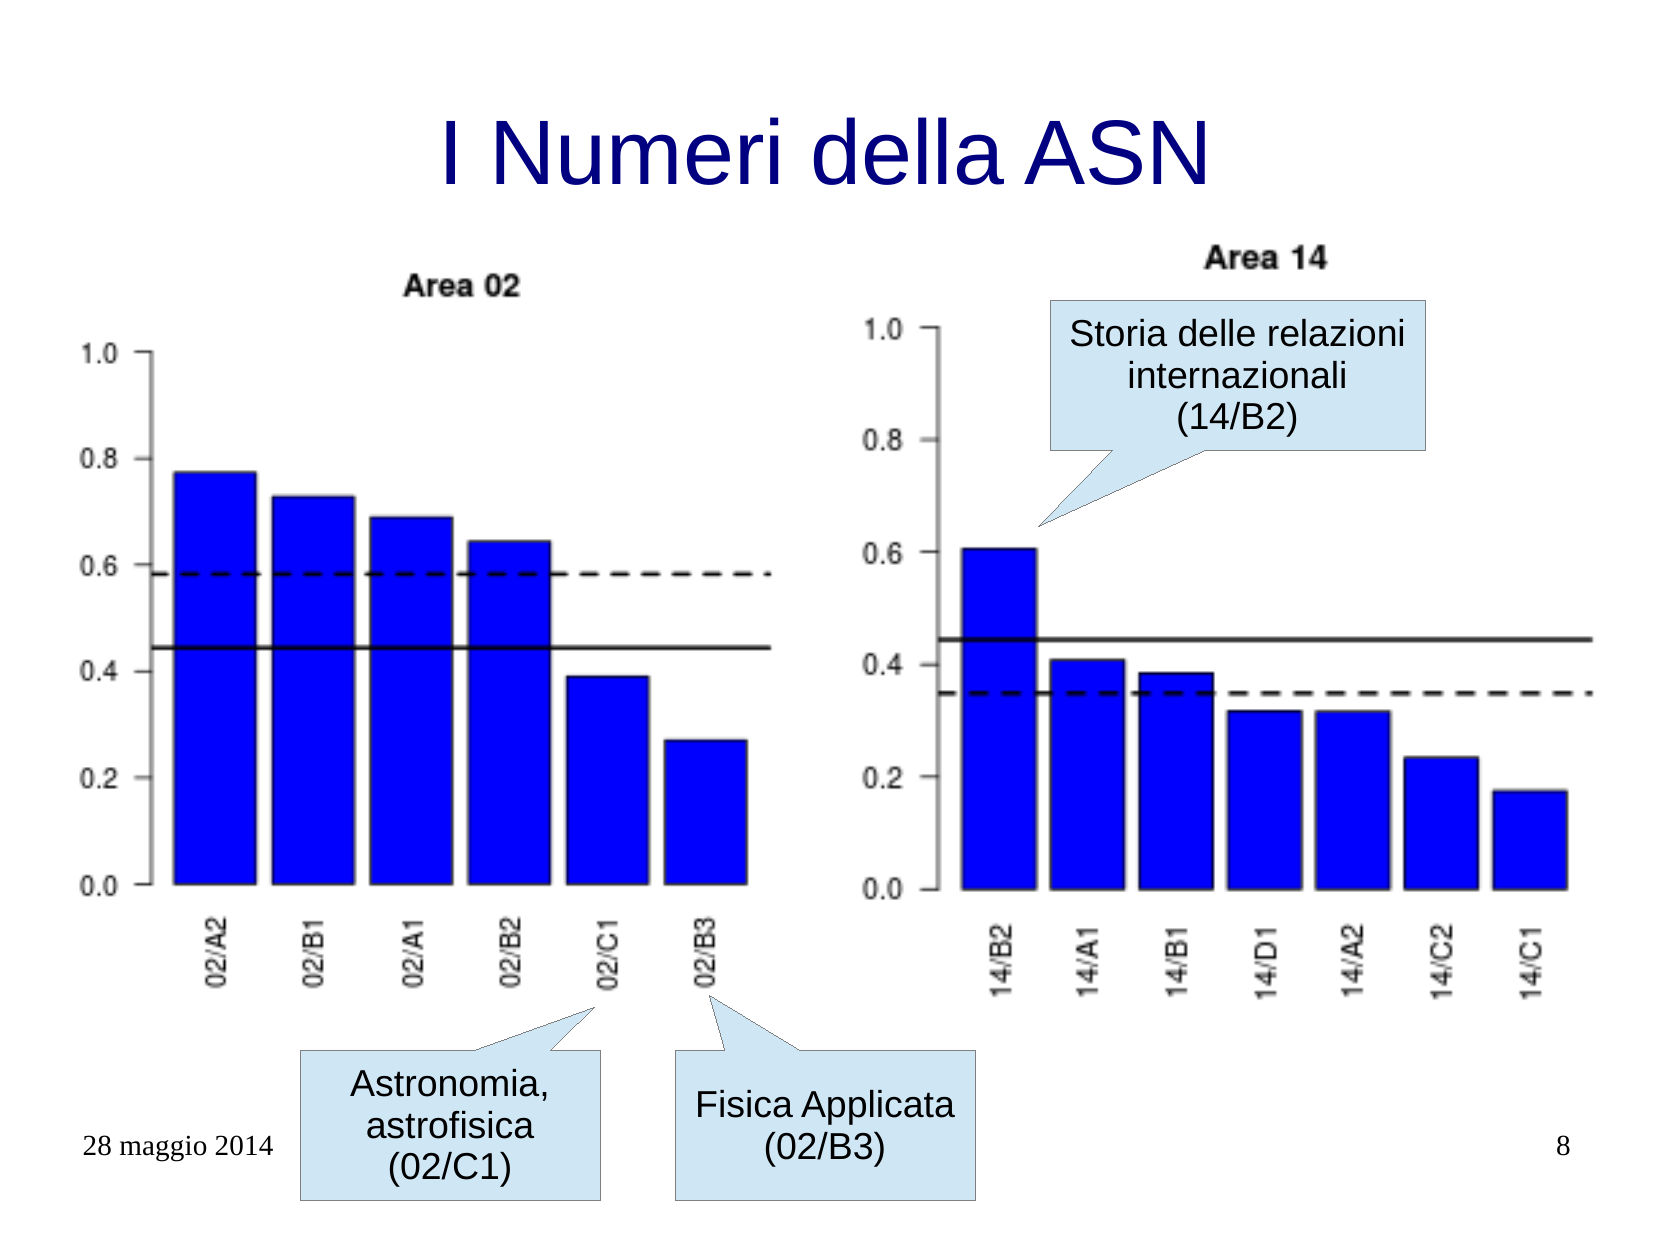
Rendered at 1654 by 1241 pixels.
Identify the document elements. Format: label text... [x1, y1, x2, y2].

text_box Storia delle relazioni internazionali (14/B2) [1038, 300, 1426, 527]
text_box Astronomia, astrofisica (02/C1) [300, 1007, 601, 1201]
text_box Fisica Applicata (02/B3) [675, 995, 976, 1201]
title I Numeri della ASN [82, 49, 1571, 257]
picture [35, 207, 1652, 1065]
